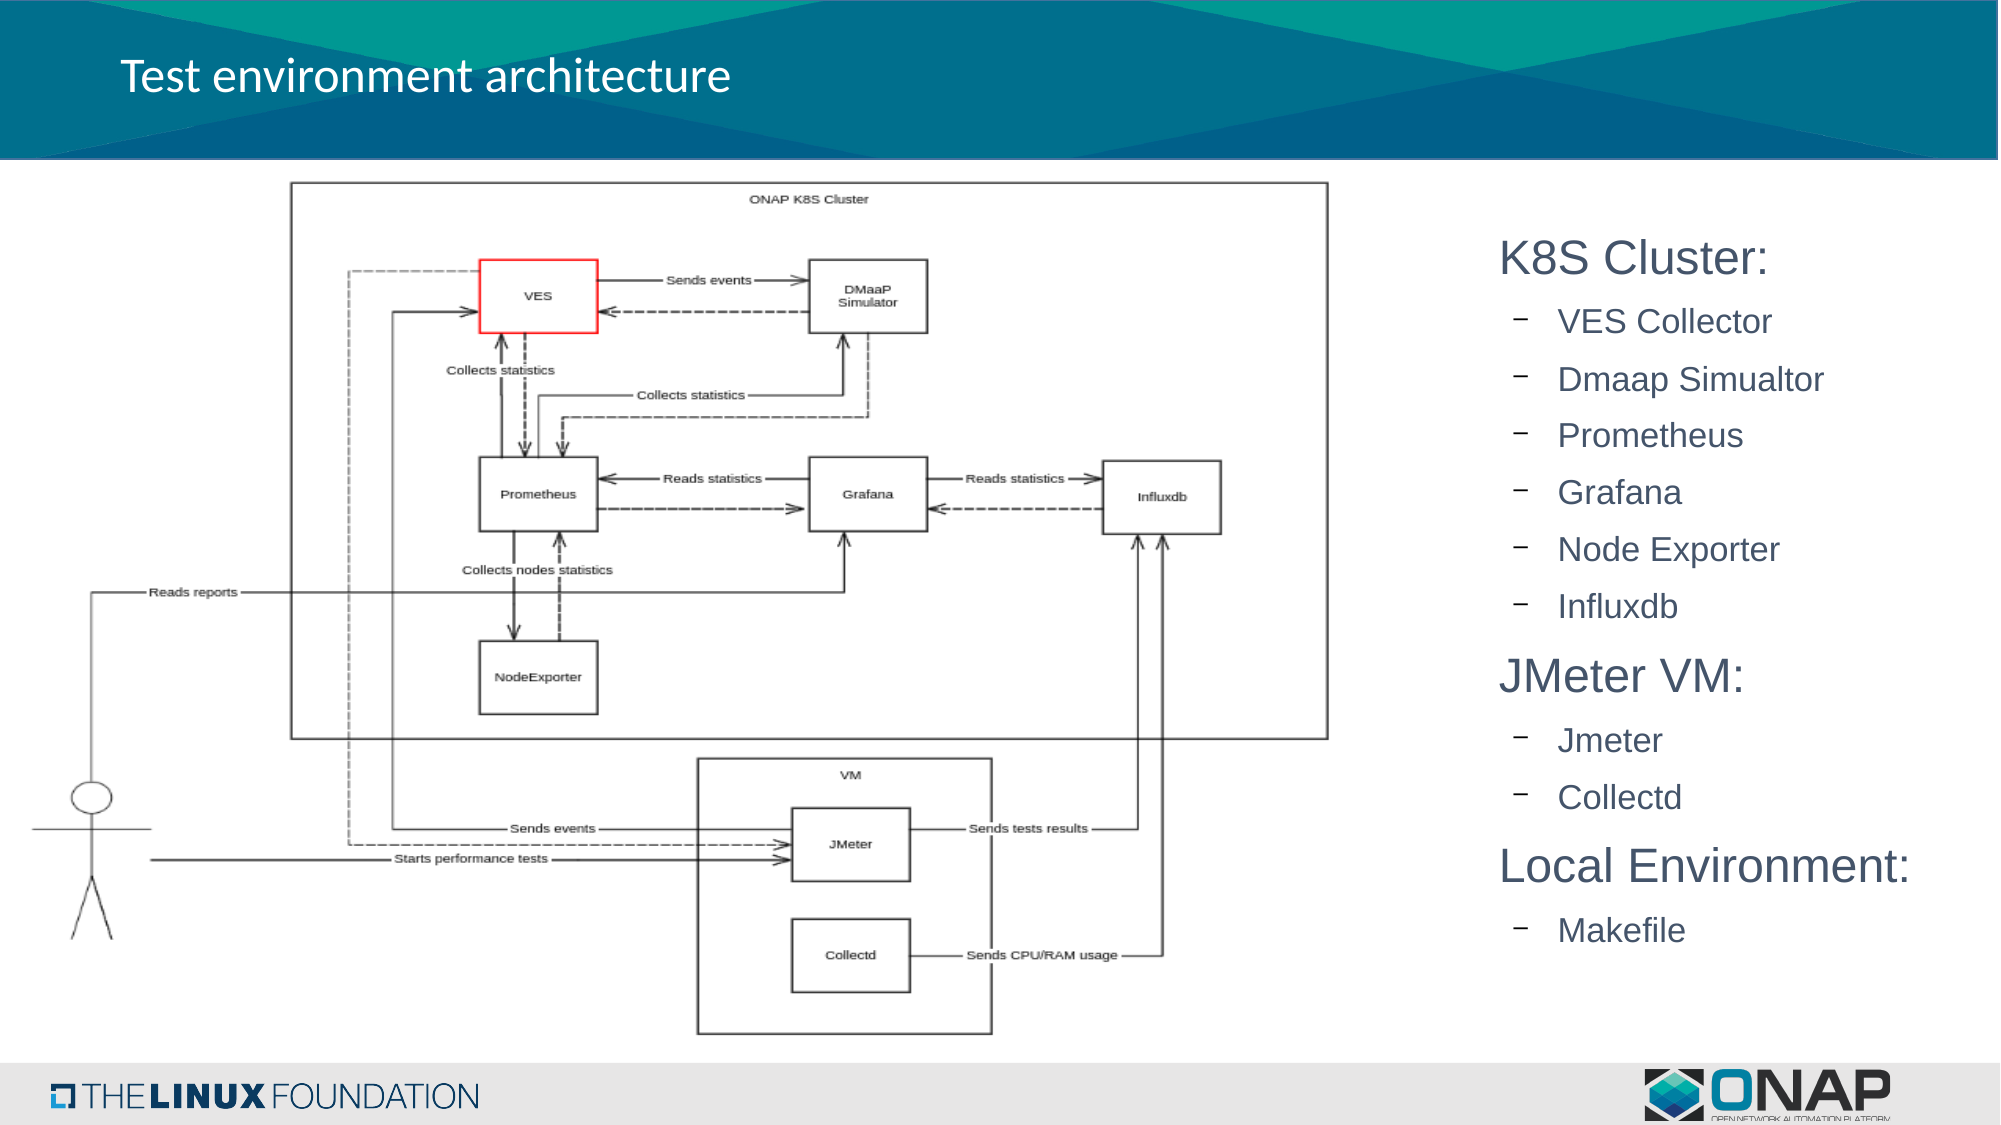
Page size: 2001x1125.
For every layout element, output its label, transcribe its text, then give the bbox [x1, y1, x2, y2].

picture [51, 1083, 478, 1109]
list K8S Cluster: VES Collector Dmaap Simualtor Prometheus Grafana Node Exporter Influxdb JMeter VM: Jmeter Collectd Local Environment: Makefile [1425, 224, 1981, 966]
title Test environment architecture [34, 0, 1923, 158]
picture [15, 171, 1351, 1043]
